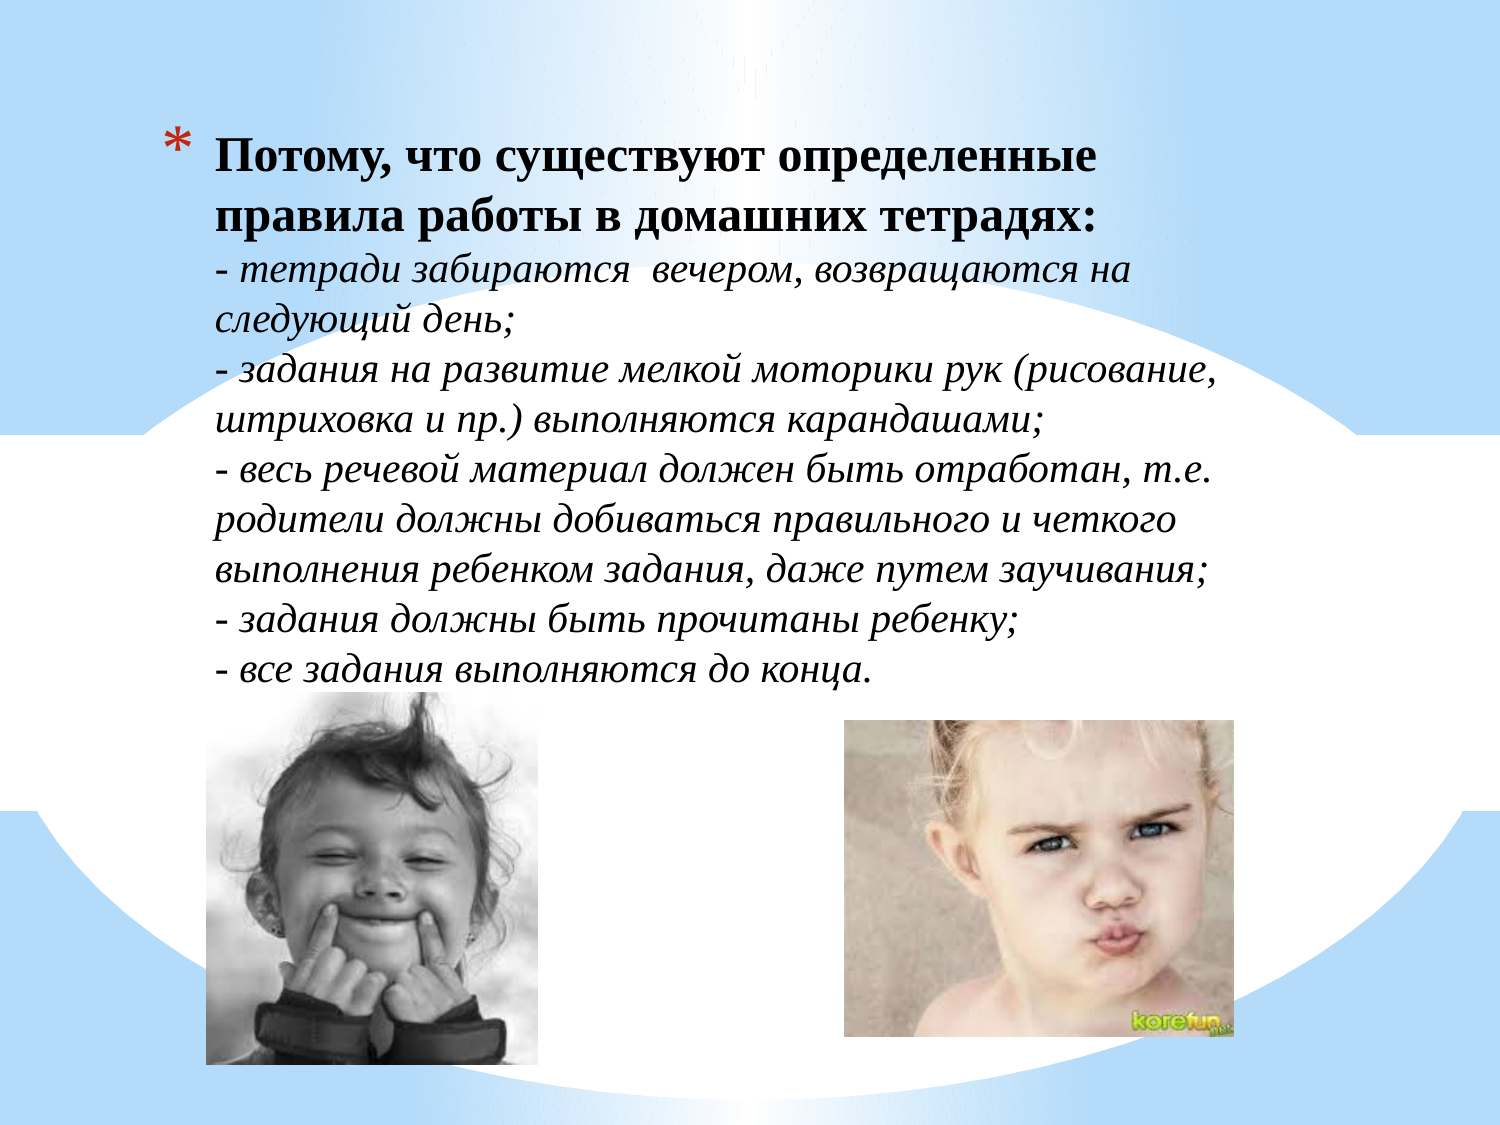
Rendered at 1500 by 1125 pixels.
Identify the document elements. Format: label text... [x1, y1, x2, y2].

title Потому, что существуют определенные правила работы в домашних тетрадях: - тетради забираются вечером, возвращаются на следующий день; - задания на развитие мелкой моторики рук (рисование, штриховка и пр.) выполняются карандашами; - весь речевой материал должен быть отработан, т.е. родители должны добиваться правильного и четкого выполнения ребенком задания, даже путем заучивания; - задания должны быть прочитаны ребенку; - все задания выполняются до конца. [147, 113, 1313, 754]
picture [844, 720, 1234, 1037]
picture [206, 692, 538, 1065]
